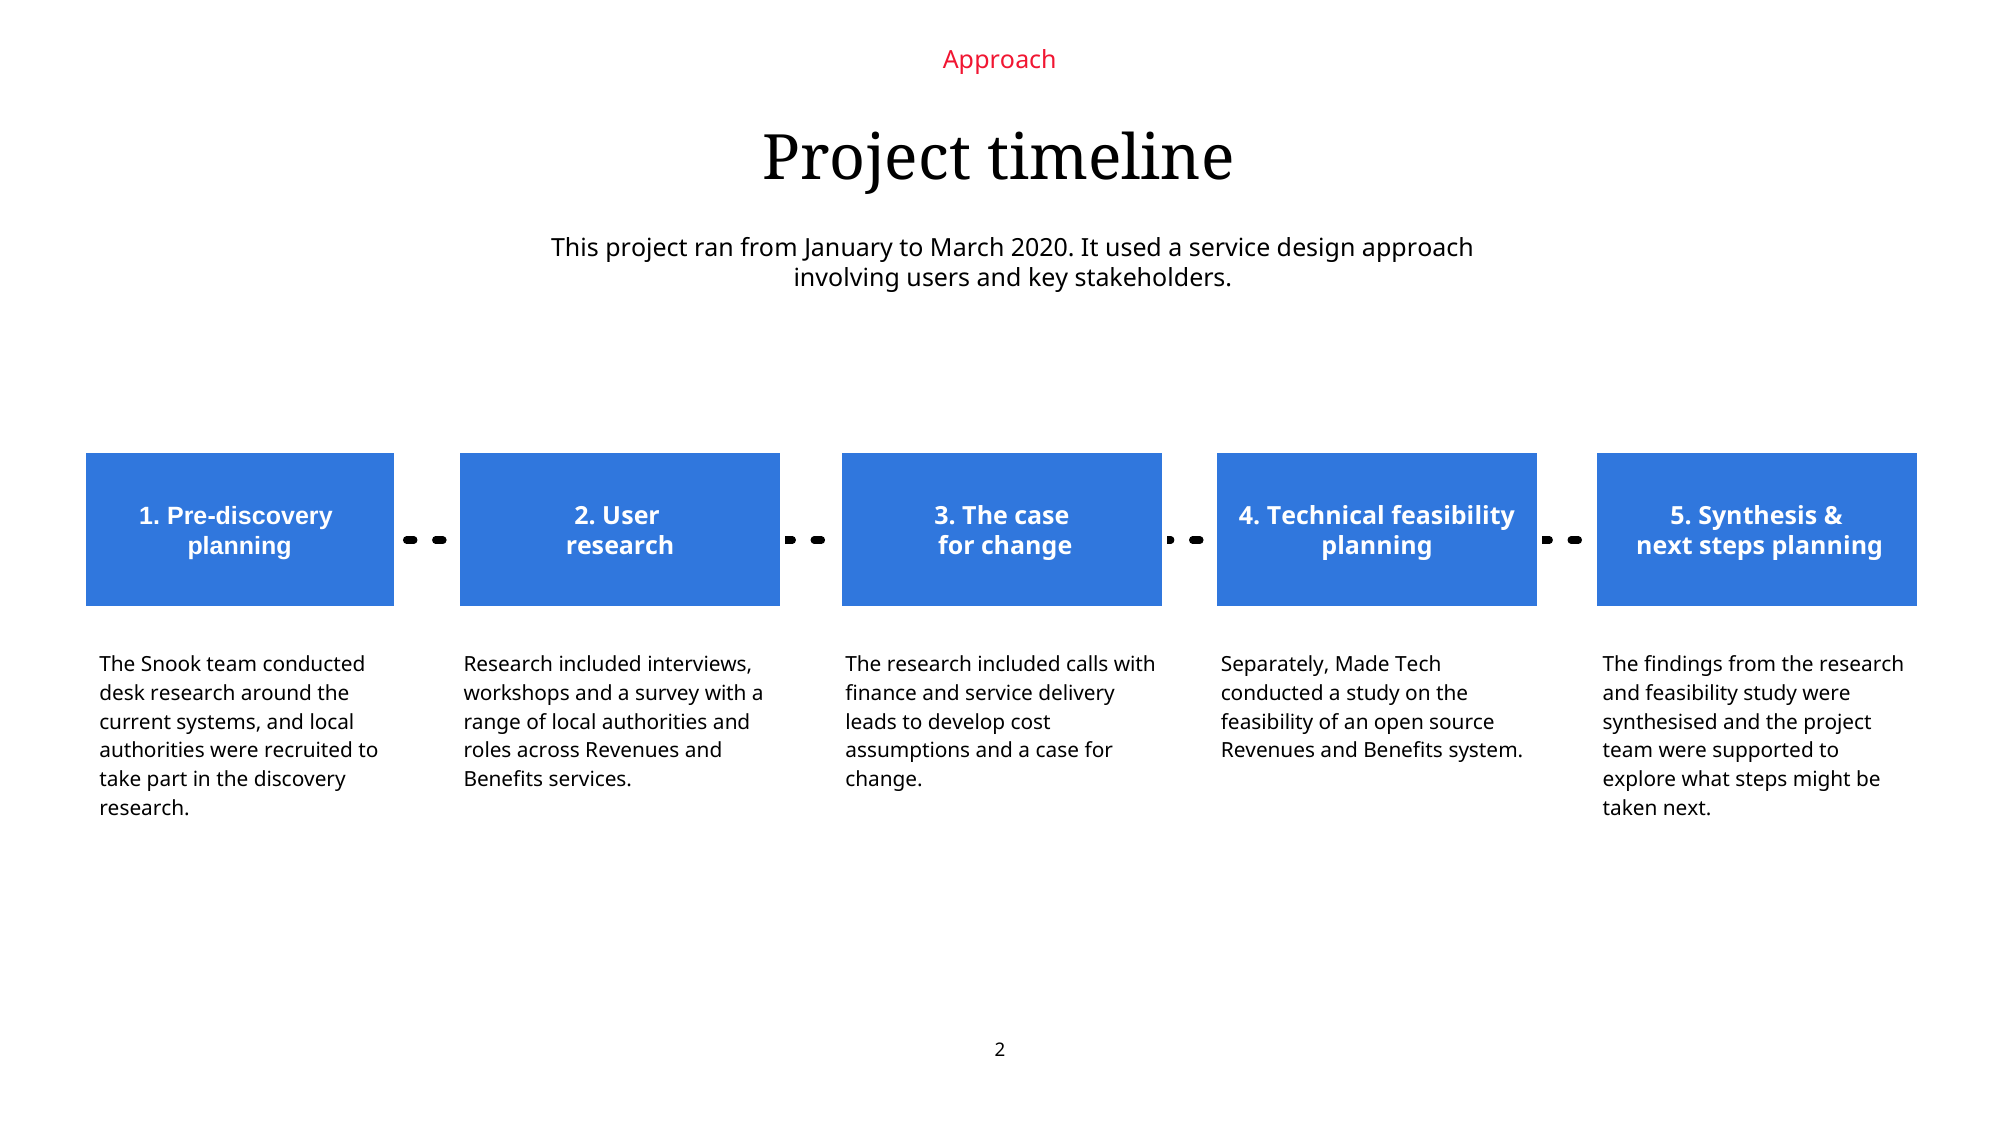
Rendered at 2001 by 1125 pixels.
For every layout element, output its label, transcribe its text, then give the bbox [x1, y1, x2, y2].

text_box Research included interviews, workshops and a survey with a range of local authorities and roles across Revenues and Benefits services. [457, 641, 783, 826]
text_box Project timeline [84, 126, 1914, 202]
text_box 3. The case for change [840, 450, 1164, 608]
text_box 4. Technical feasibility planning [1215, 450, 1540, 608]
text_box The findings from the research and feasibility study were synthesised and the project team were supported to explore what steps might be taken next. [1596, 641, 1922, 859]
text_box 8 [955, 987, 1045, 1113]
text_box 1. Pre-discovery planning [83, 450, 396, 608]
text_box 5. Synthesis & next steps planning [1594, 450, 1919, 608]
text_box Separately, Made Tech conducted a study on the feasibility of an open source Revenues and Benefits system. [1214, 641, 1538, 939]
text_box The Snook team conducted desk research around the current systems, and local authorities were recruited to take part in the discovery research. [93, 641, 403, 811]
text_box The research included calls with finance and service delivery leads to develop cost assumptions and a case for change. [839, 641, 1178, 939]
text_box 2. User research [458, 450, 783, 608]
text_box Approach [864, 40, 1136, 79]
text_box This project ran from January to March 2020. It used a service design approach involving users and key stakeholders. [537, 223, 1490, 331]
